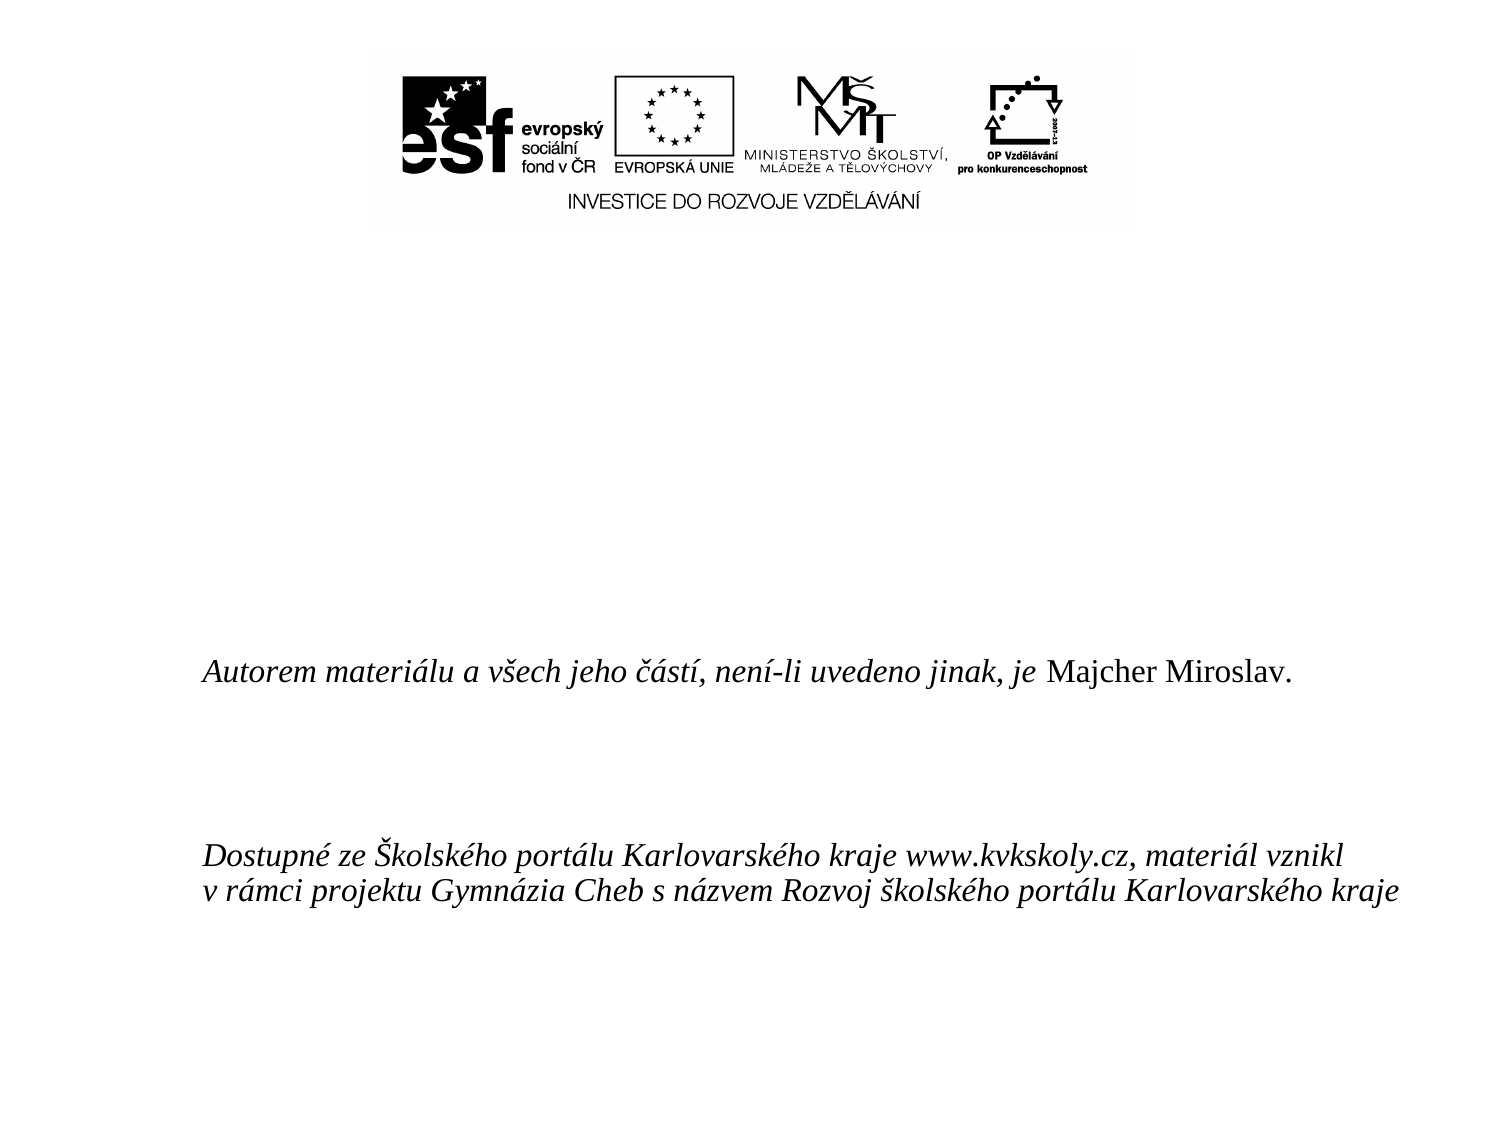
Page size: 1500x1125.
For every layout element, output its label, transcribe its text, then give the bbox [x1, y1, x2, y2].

list Autorem materiálu a všech jeho částí, není-li uvedeno jinak, je Majcher Miroslav. Dostupné ze Školského portálu Karlovarského kraje www.kvkskoly.cz, materiál vznikl v rámci projektu Gymnázia Cheb s názvem Rozvoj školského portálu Karlovarského kraje [75, 262, 1426, 1005]
picture [366, 45, 1134, 233]
